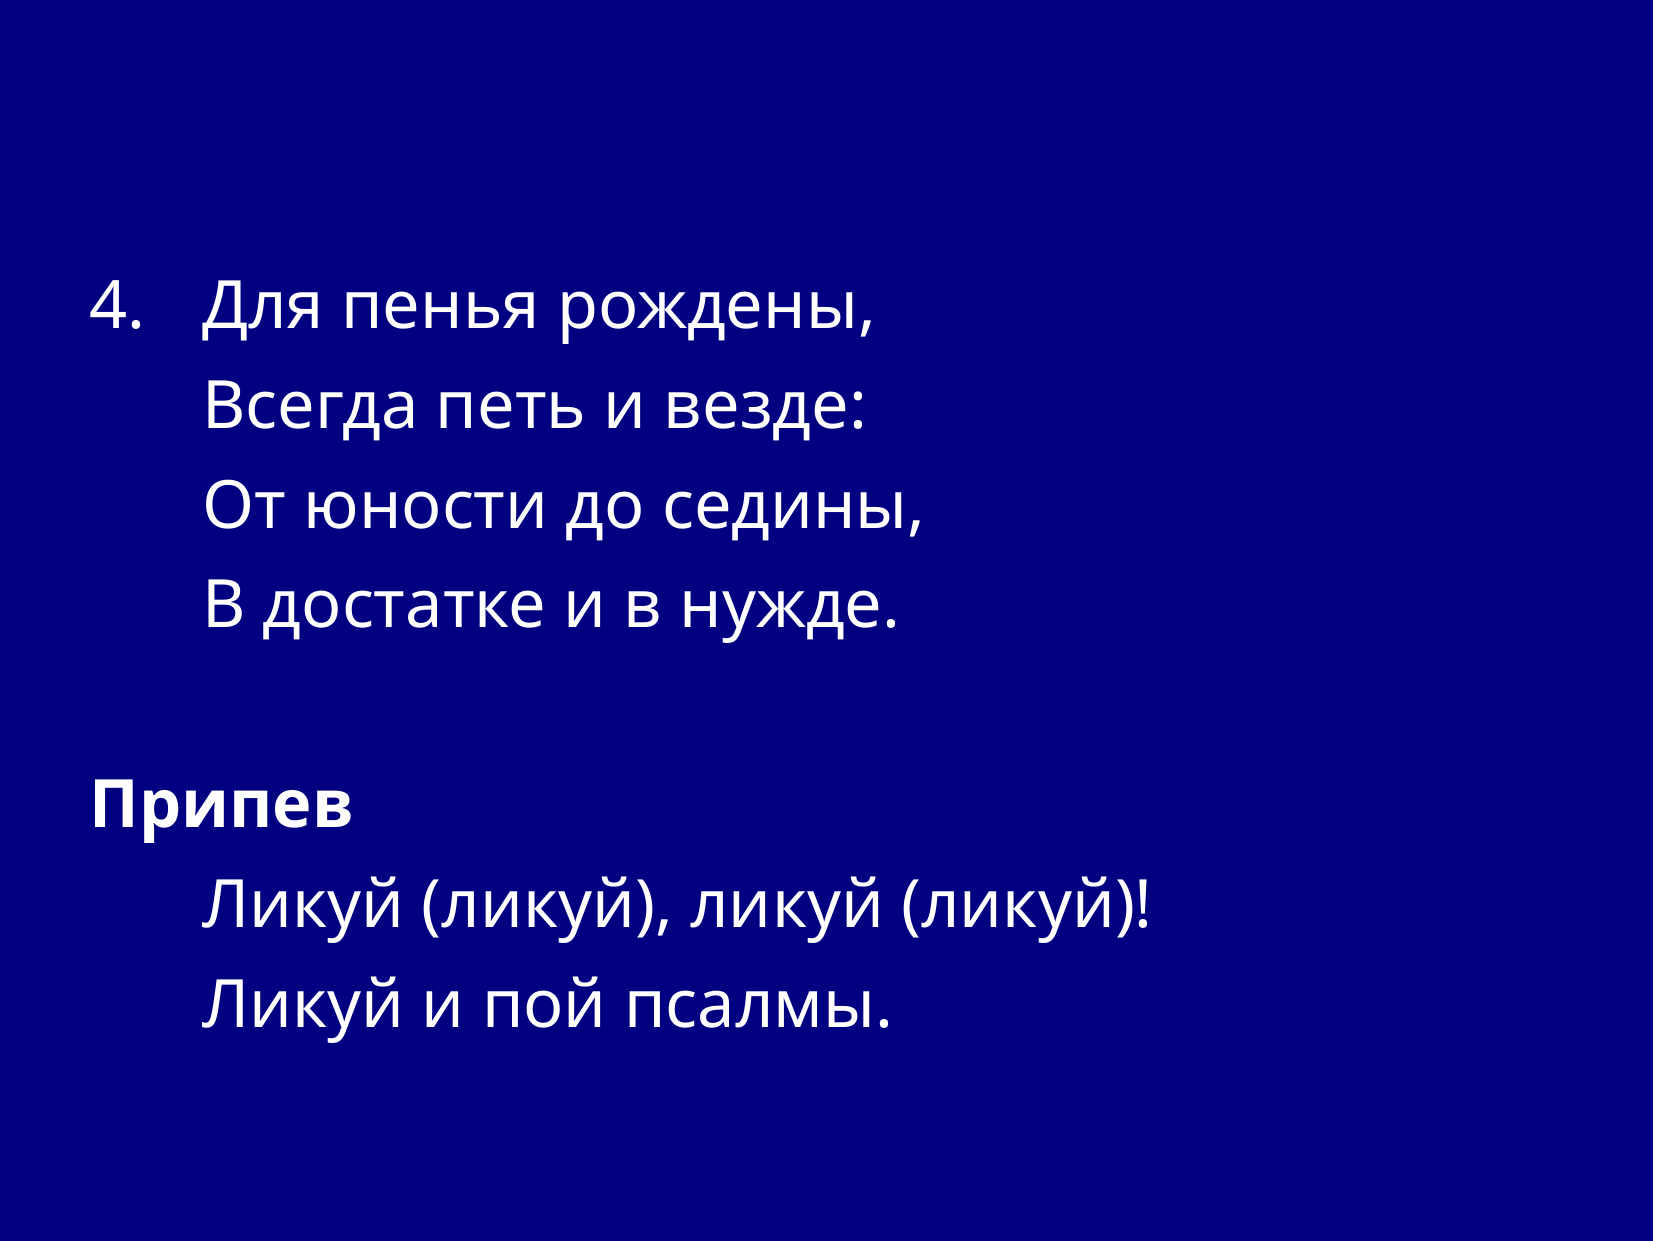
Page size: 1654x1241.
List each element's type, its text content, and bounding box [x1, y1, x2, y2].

text_box 4. Для пенья рождены, Всегда петь и везде: От юности до седины, В достатке и в нужде. Припев Ликуй (ликуй), ликуй (ликуй)! Ликуй и пой псалмы. [75, 150, 1576, 1163]
